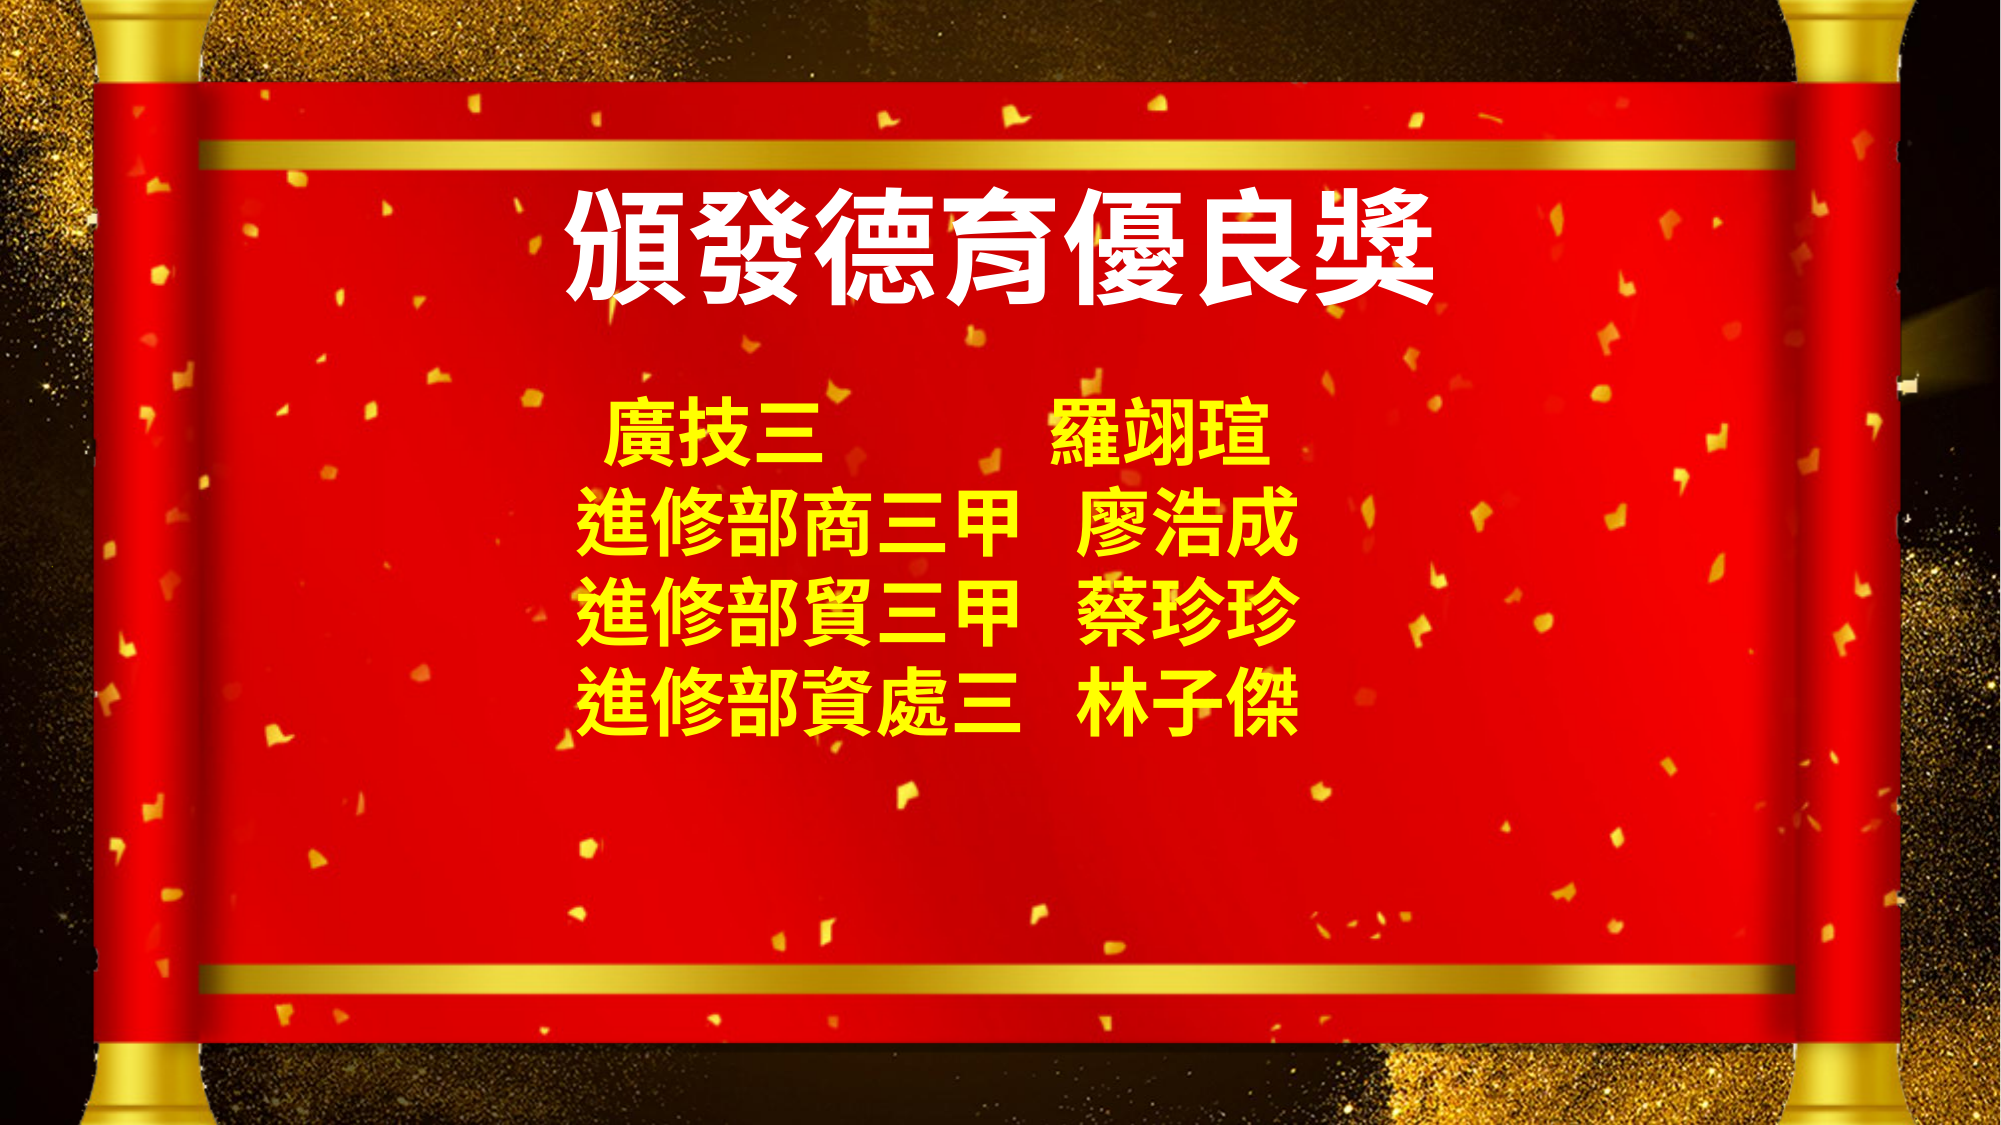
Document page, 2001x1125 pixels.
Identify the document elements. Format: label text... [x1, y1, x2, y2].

text_box 廣技三 羅翊瑄 進修部商三甲 廖浩成 進修部貿三甲 蔡珍珍 進修部資處三 林子傑 [451, 378, 1425, 803]
text_box 頒發德育優良獎 [451, 162, 1549, 330]
